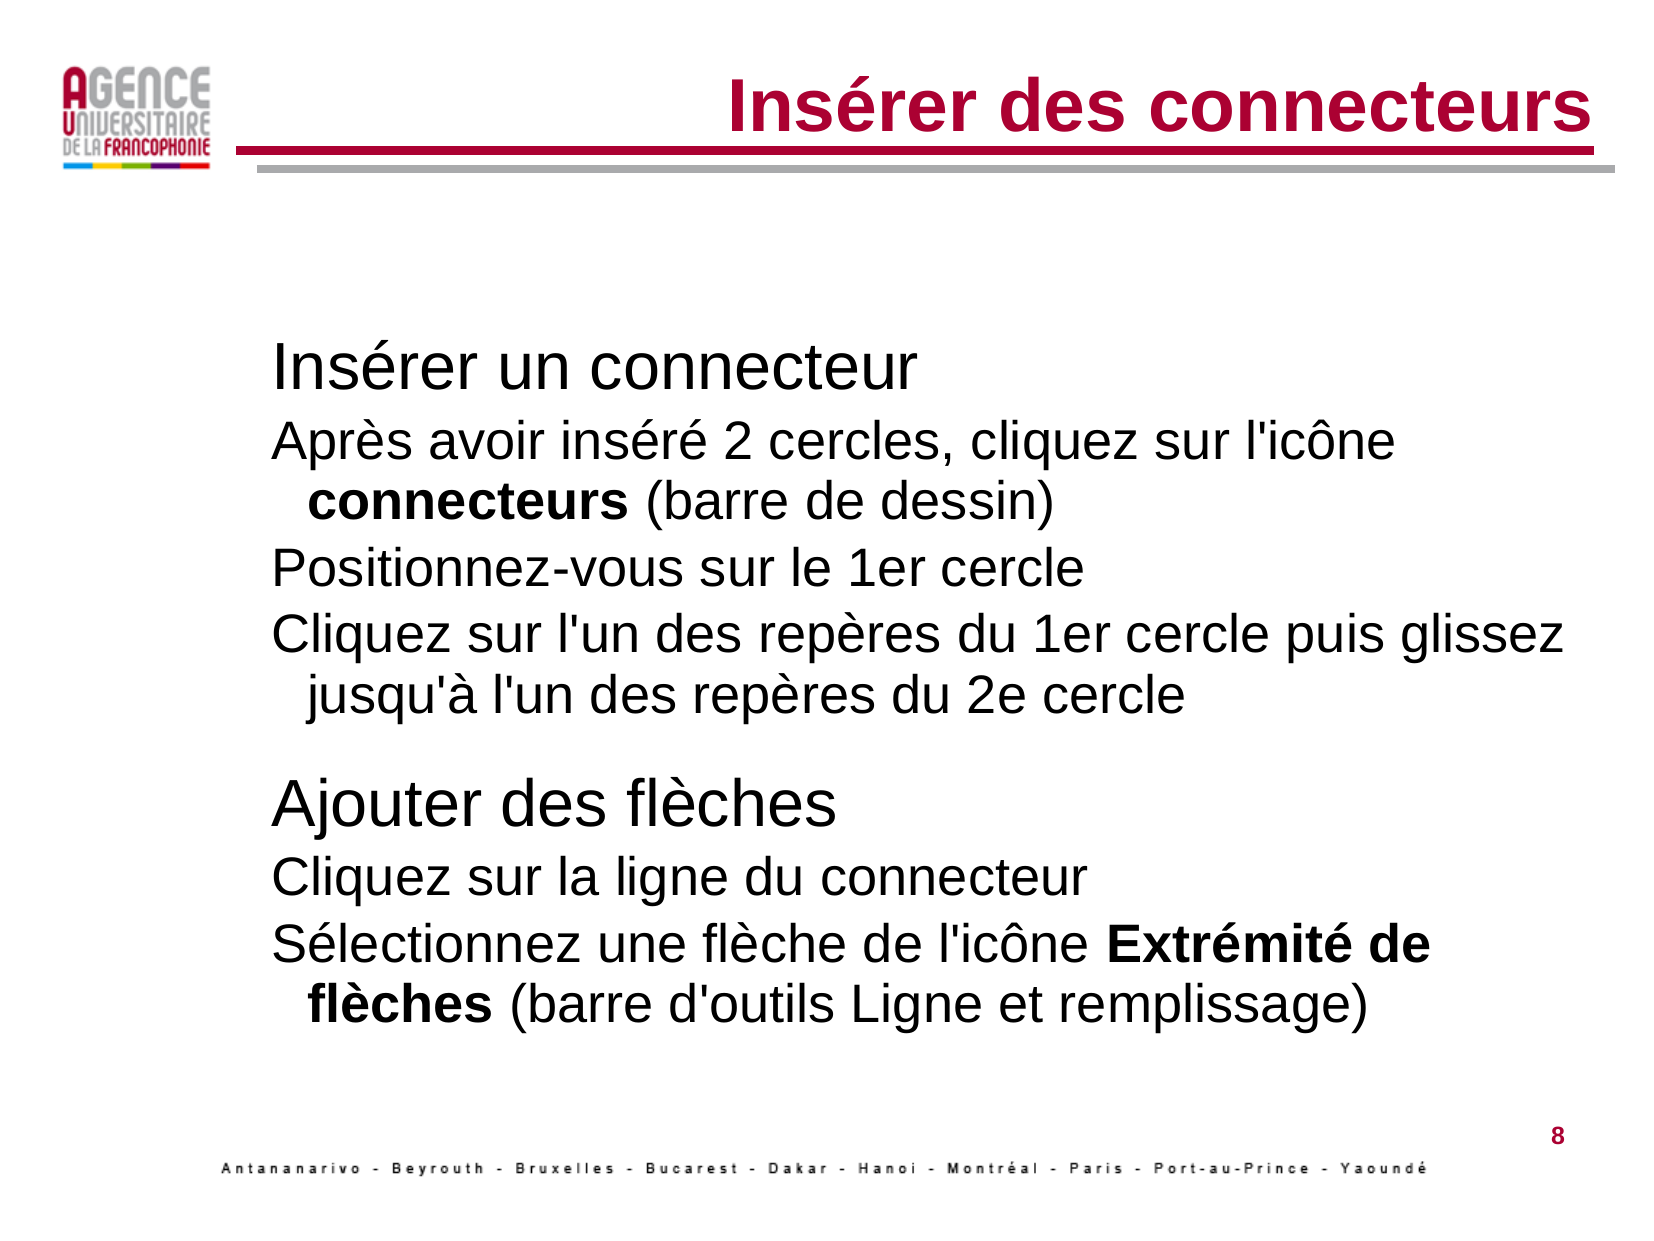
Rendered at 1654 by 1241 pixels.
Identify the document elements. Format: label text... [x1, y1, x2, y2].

title Insérer des connecteurs [236, 59, 1595, 151]
picture [29, 29, 1625, 1241]
subtitle Insérer un connecteur Après avoir inséré 2 cercles, cliquez sur l'icône connecteurs (barre de dessin) Positionnez-vous sur le 1er cercle Cliquez sur l'un des repères du 1er cercle puis glissez jusqu'à l'un des repères du 2e cercle Ajouter des flèches Cliquez sur la ligne du connecteur Sélectionnez une flèche de l'icône Extrémité de flèches (barre d'outils Ligne et remplissage) [236, 241, 1595, 1123]
